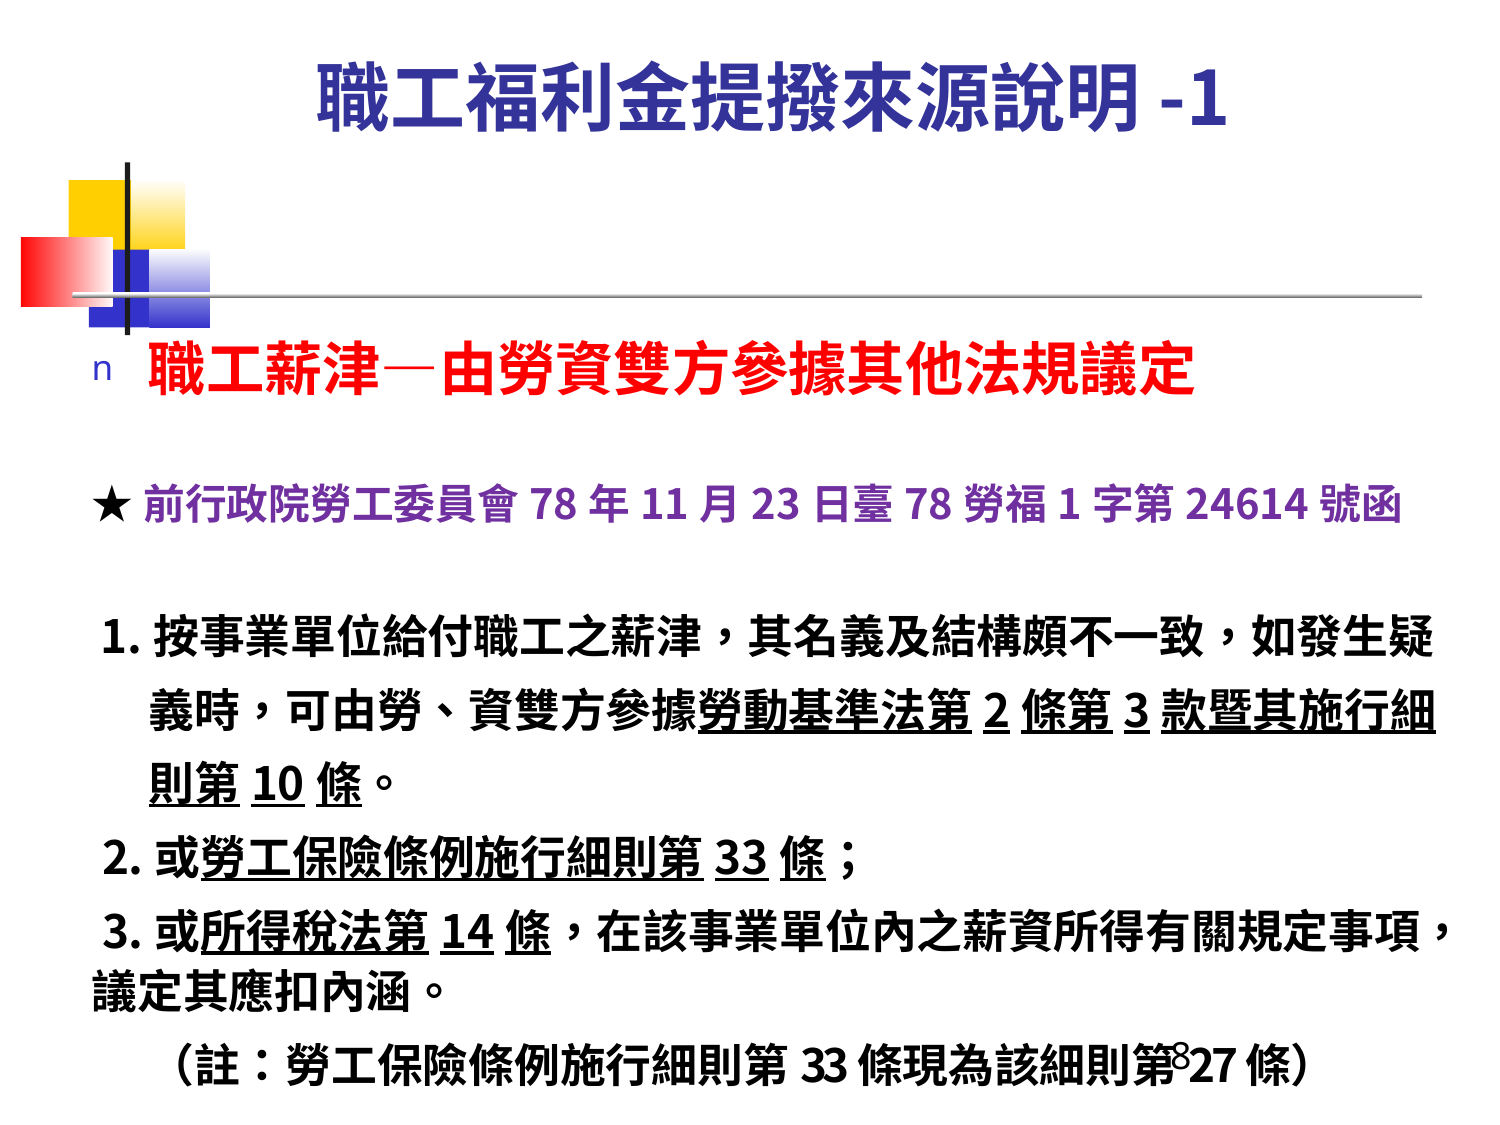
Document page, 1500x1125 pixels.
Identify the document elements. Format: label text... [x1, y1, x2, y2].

list 職工薪津—由勞資雙方參據其他法規議定 ★前行政院勞工委員會78年11月23日臺78勞福1字第24614號函 1.按事業單位給付職工之薪津，其名義及結構頗不一致，如發生疑 義時，可由勞、資雙方參據勞動基準法第2條第3款暨其施行細 則第10條。 2.或勞工保險條例施行細則第33條； 3.或所得稅法第14條，在該事業單位內之薪資所得有關規定事項，議定其應扣內涵。 （註：勞工保險條例施行細則第33條現為該細則第27條） [76, 338, 1458, 1021]
title 職工福利金提撥來源說明-1 [301, 42, 1294, 283]
slide_number <編號> [1155, 1024, 1468, 1100]
